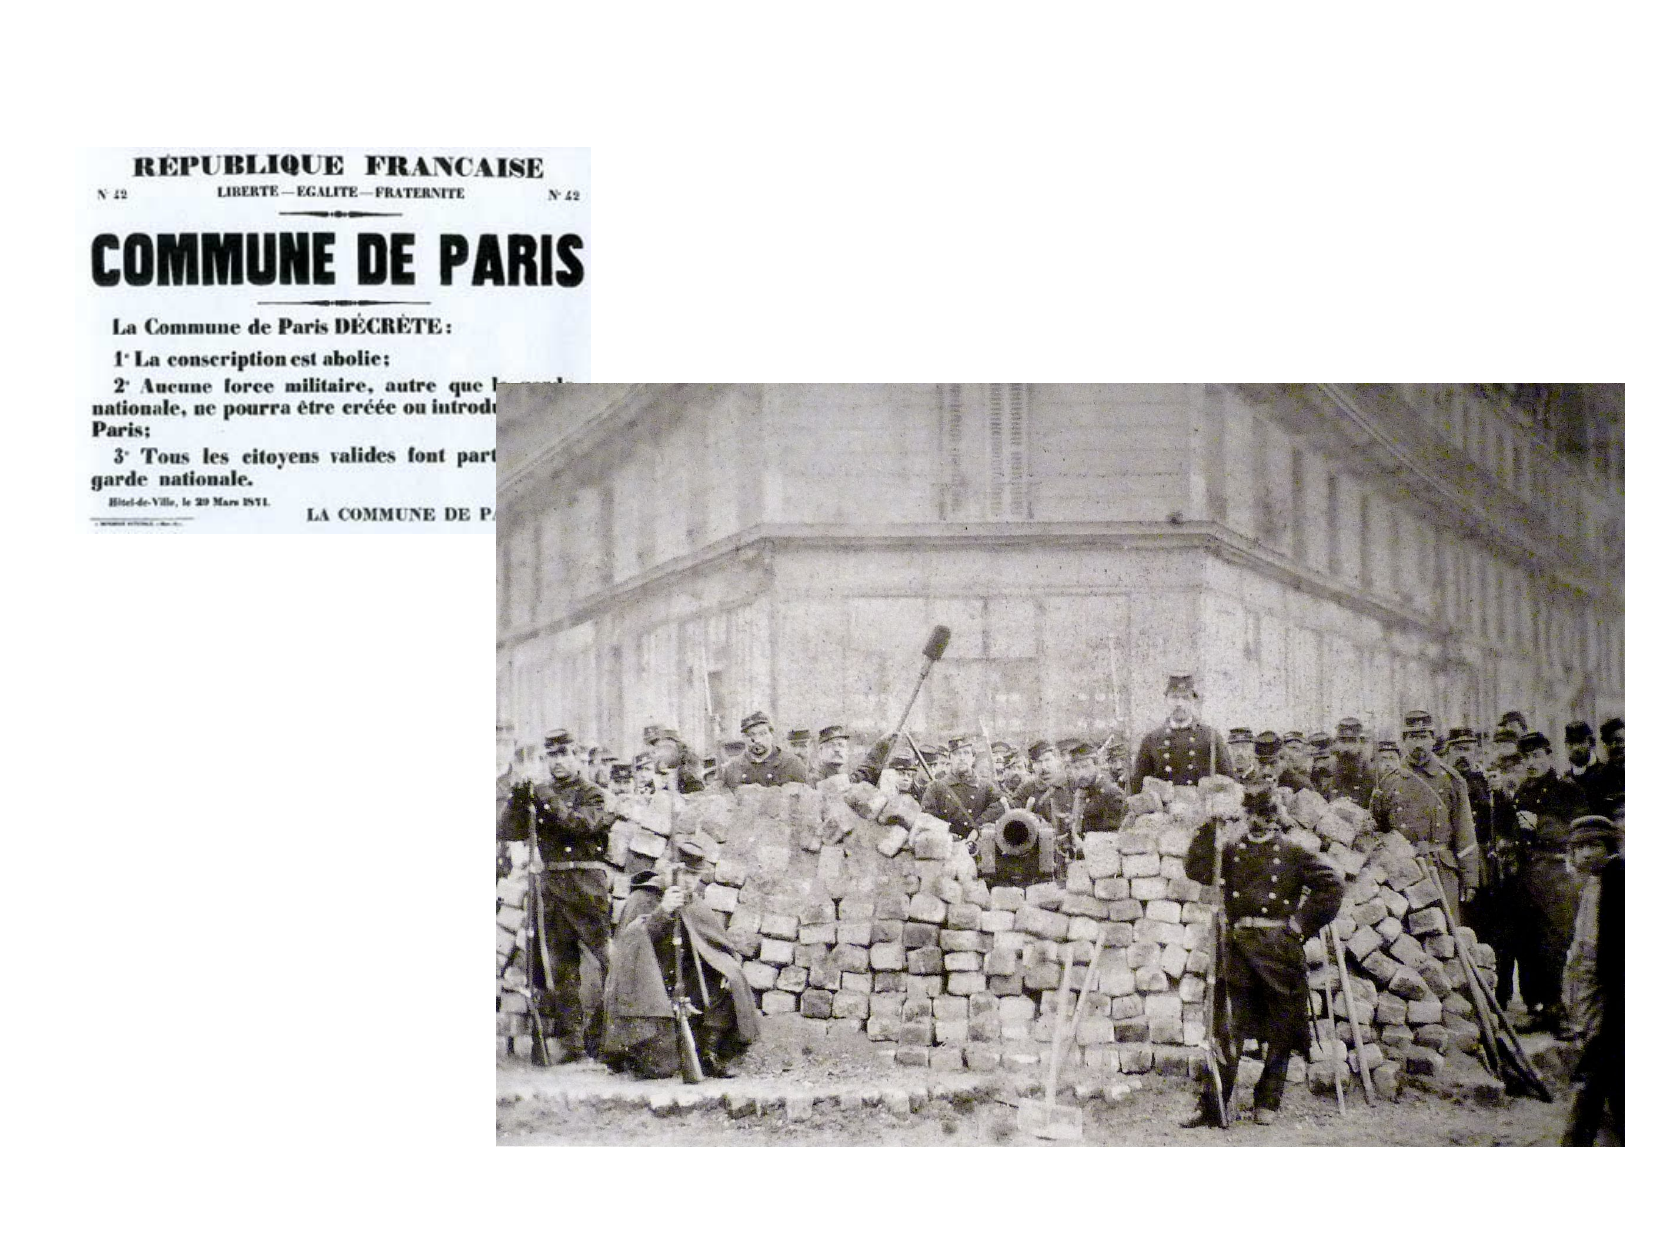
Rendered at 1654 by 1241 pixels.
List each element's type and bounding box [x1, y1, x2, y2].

picture [75, 147, 1625, 1147]
